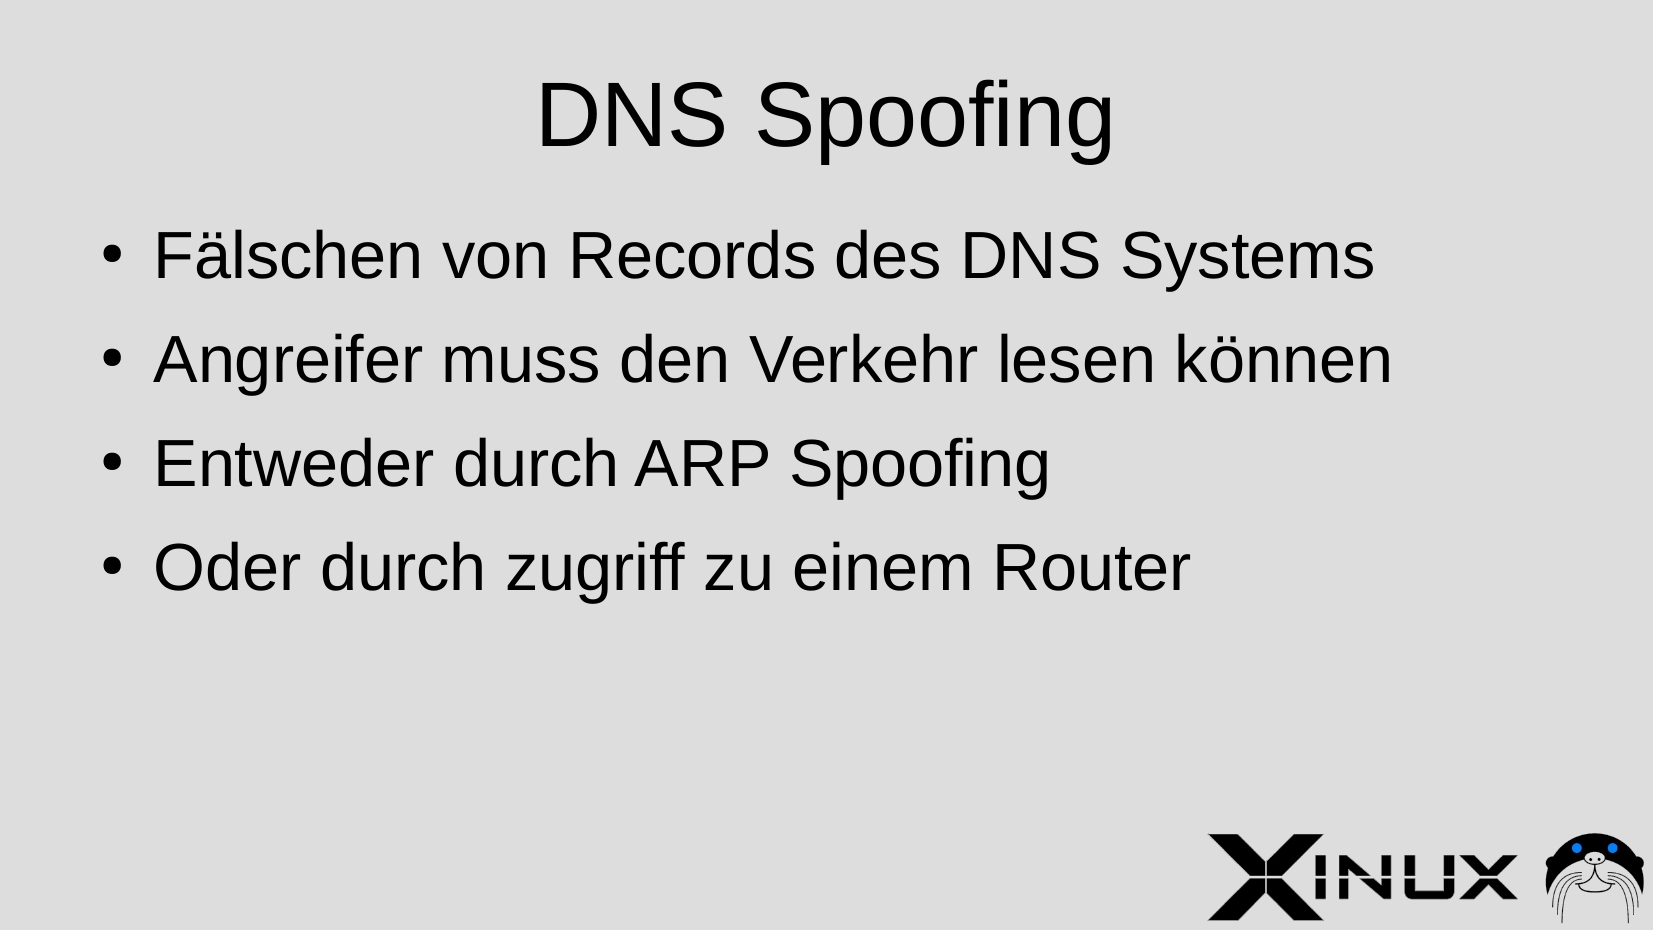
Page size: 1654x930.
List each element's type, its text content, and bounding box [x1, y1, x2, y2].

list Fälschen von Records des DNS Systems Angreifer muss den Verkehr lesen können Entweder durch ARP Spoofing Oder durch zugriff zu einem Router [82, 217, 1571, 757]
picture [1200, 824, 1650, 930]
title DNS Spoofing [82, 37, 1571, 193]
